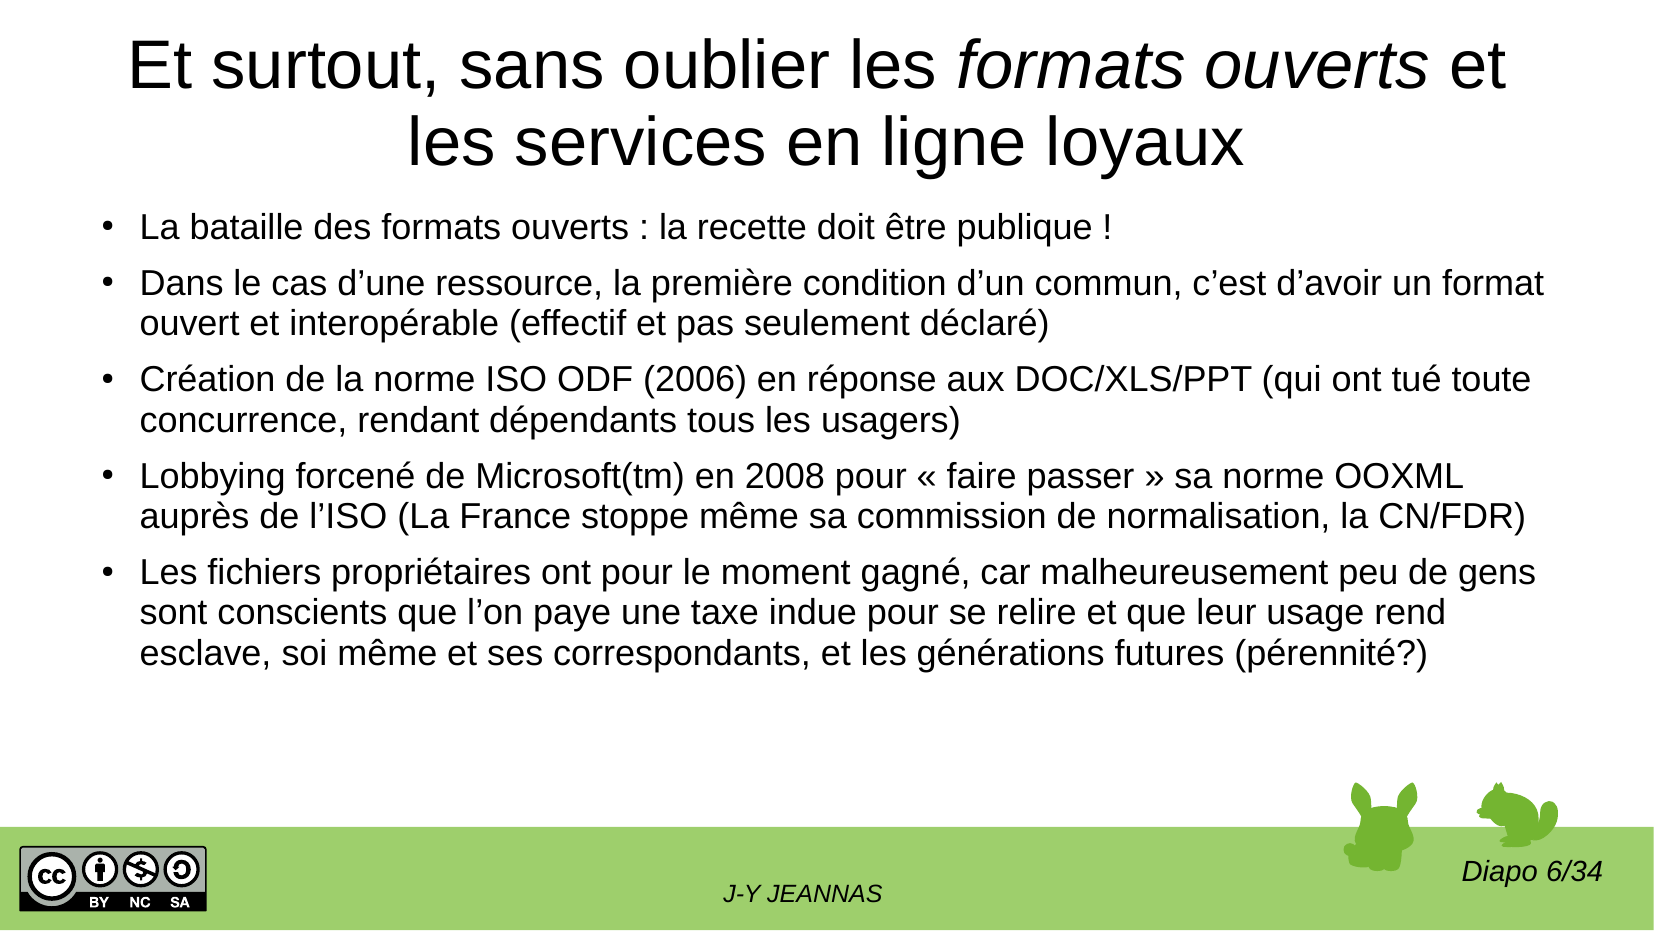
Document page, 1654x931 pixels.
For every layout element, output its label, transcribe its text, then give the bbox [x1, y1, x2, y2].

list La bataille des formats ouverts : la recette doit être publique ! Dans le cas d’une ressource, la première condition d’un commun, c’est d’avoir un format ouvert et interopérable (effectif et pas seulement déclaré) Création de la norme ISO ODF (2006) en réponse aux DOC/XLS/PPT (qui ont tué toute concurrence, rendant dépendants tous les usagers) Lobbying forcené de Microsoft(tm) en 2008 pour « faire passer » sa norme OOXML auprès de l’ISO (La France stoppe même sa commission de normalisation, la CN/FDR) Les fichiers propriétaires ont pour le moment gagné, car malheureusement peu de gens sont conscients que l’on paye une taxe indue pour se relire et que leur usage rend esclave, soi même et ses correspondants, et les générations futures (pérennité?) [88, 206, 1565, 739]
title Et surtout, sans oublier les formats ouverts et les services en ligne loyaux [88, 26, 1565, 181]
